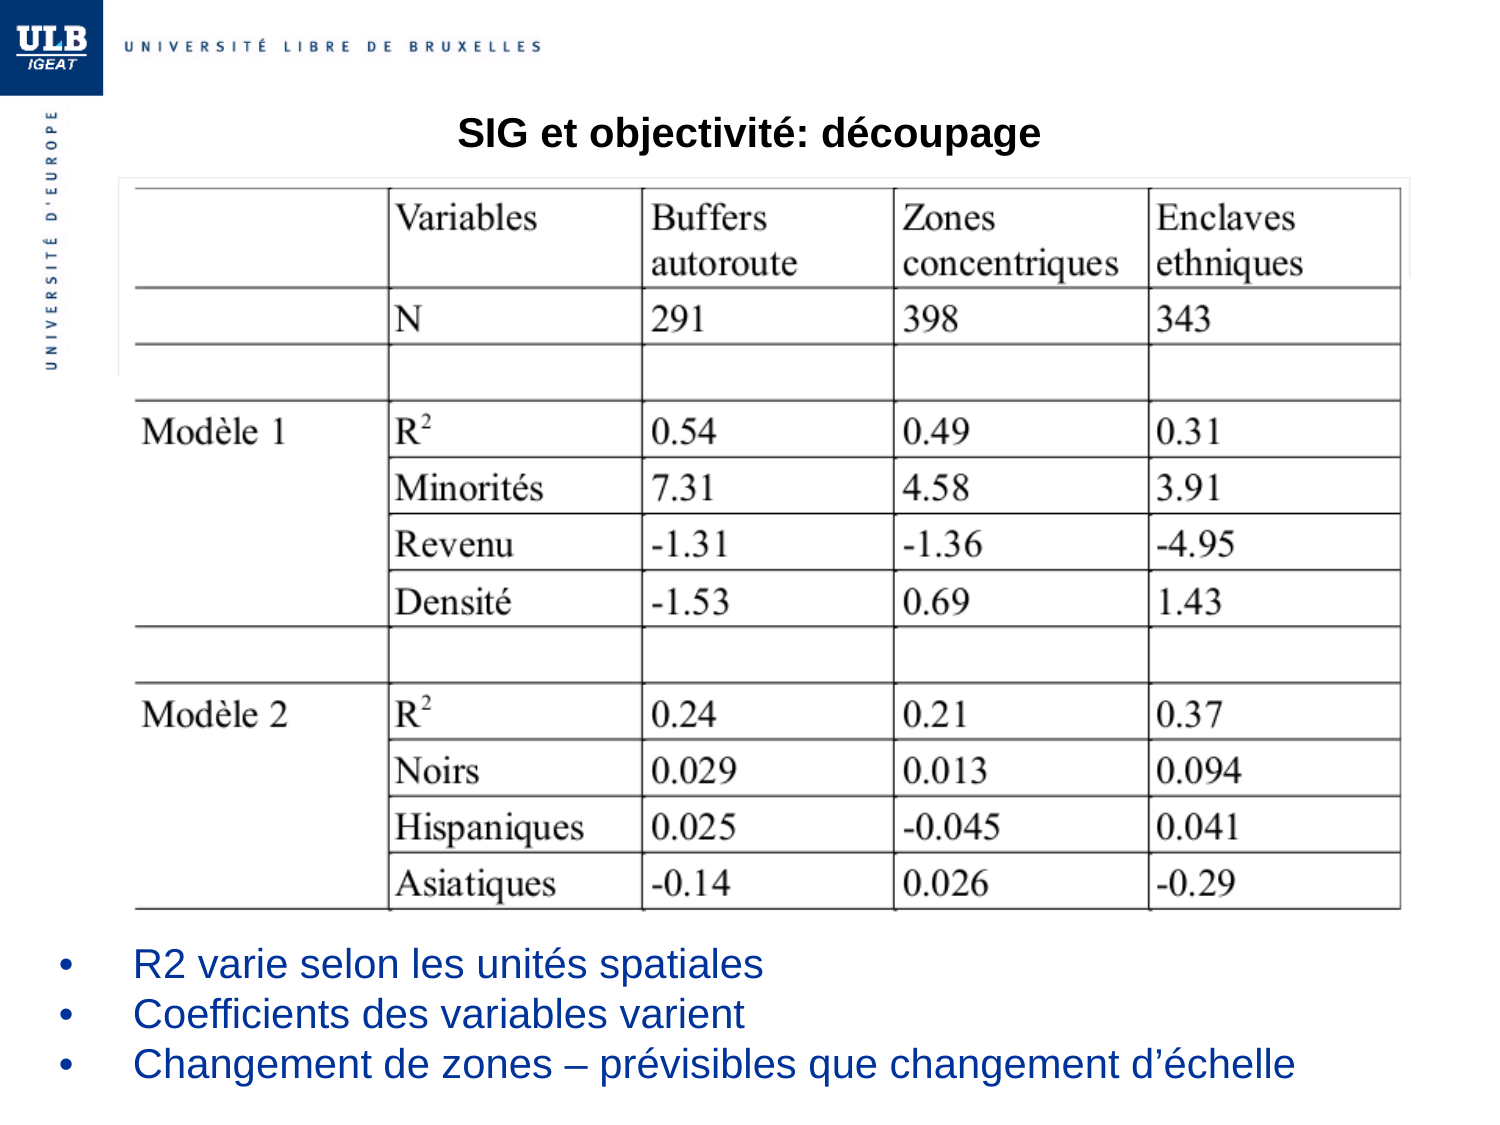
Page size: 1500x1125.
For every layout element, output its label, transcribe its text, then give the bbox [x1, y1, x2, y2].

picture [0, 0, 1500, 1125]
text_box SIG et objectivité: découpage [74, 62, 1425, 201]
text_box [74, 212, 1425, 1094]
text_box • R2 varie selon les unités spatiales • Coefficients des variables varient • Changement de zones – prévisibles que changement d’échelle [59, 937, 1409, 1075]
